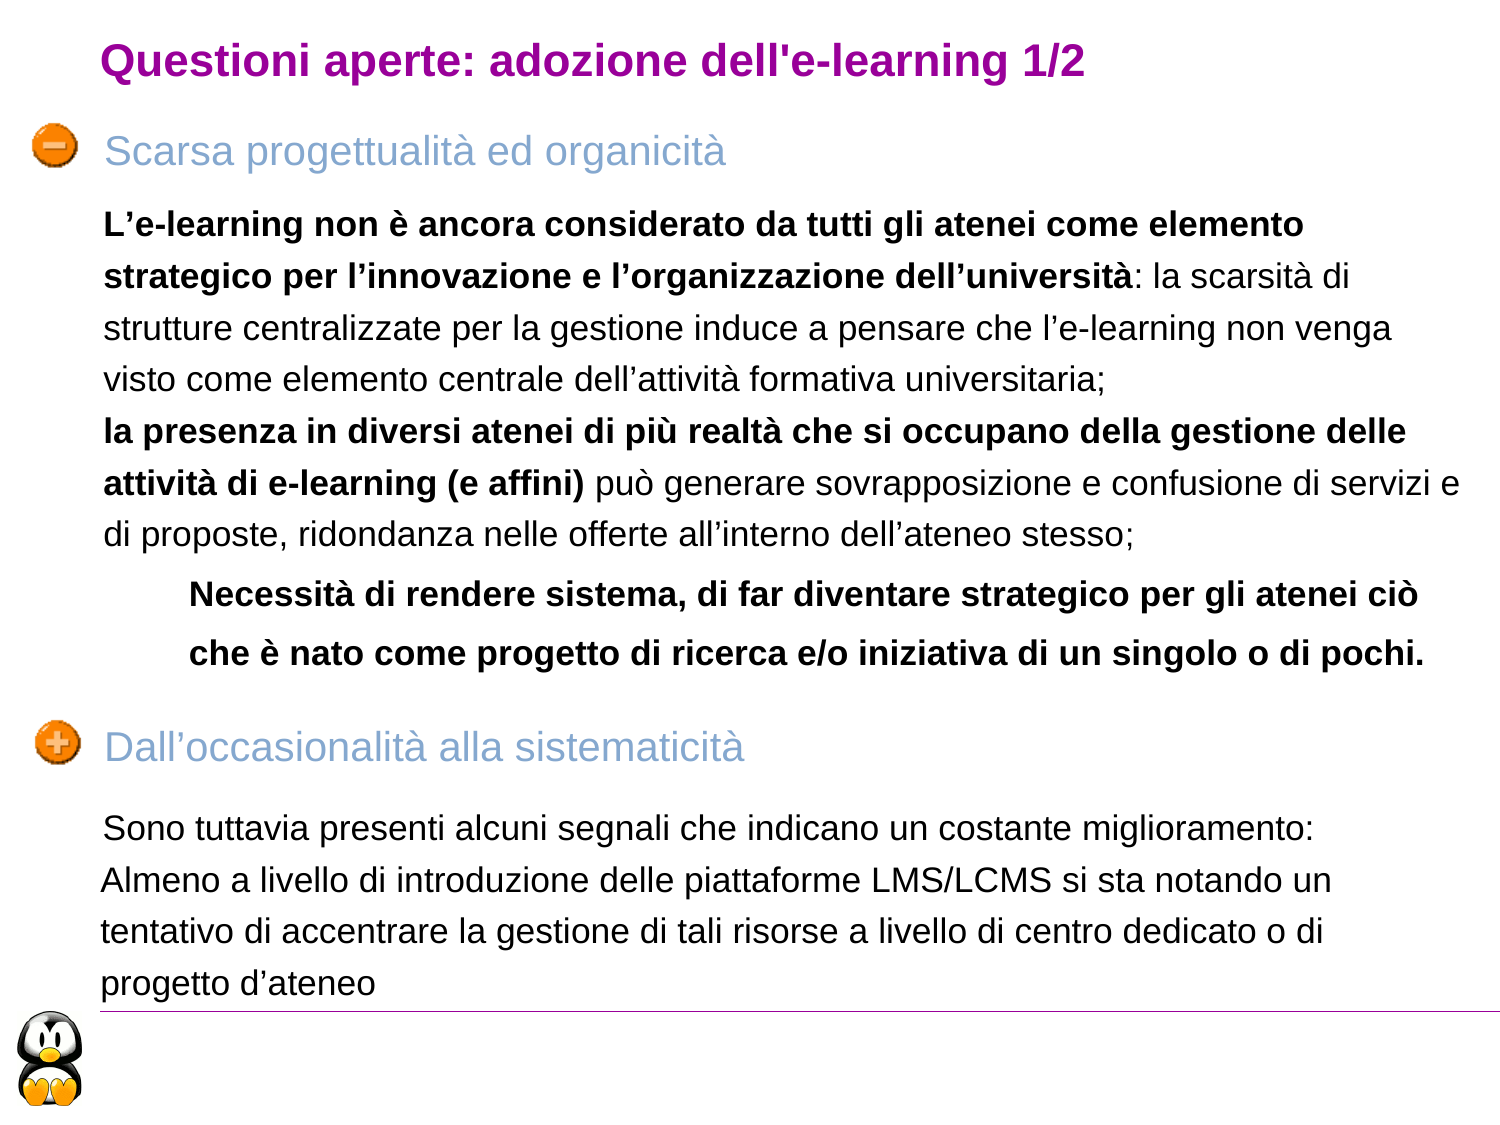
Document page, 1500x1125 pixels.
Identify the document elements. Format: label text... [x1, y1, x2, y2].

picture [17, 1011, 82, 1106]
picture [29, 120, 80, 171]
picture [32, 717, 83, 768]
text_box Sono tuttavia presenti alcuni segnali che indicano un costante miglioramento: Almeno a livello di introduzione delle piattaforme LMS/LCMS si sta notando un tentativo di accentrare la gestione di tali risorse a livello di centro dedicato o di progetto d’ateneo [0, 788, 1442, 1011]
text_box Questioni aperte: adozione dell'e-learning 1/2 [99, 35, 1424, 149]
text_box Scarsa progettualità ed organicità [0, 125, 1341, 194]
text_box L’e-learning non è ancora considerato da tutti gli atenei come elemento strategico per l’innovazione e l’organizzazione dell’università: la scarsità di strutture centralizzate per la gestione induce a pensare che l’e-learning non venga visto come elemento centrale dell’attività formativa universitaria; la presenza in diversi atenei di più realtà che si occupano della gestione delle attività di e-learning (e affini) può generare sovrapposizione e confusione di servizi e di proposte, ridondanza nelle offerte all’interno dell’ateneo stesso; Necessità di rendere sistema, di far diventare strategico per gli atenei ciò che è nato come progetto di ricerca e/o iniziativa di un singolo o di pochi. [88, 185, 1477, 716]
text_box Dall’occasionalità alla sistematicità [0, 721, 1341, 788]
